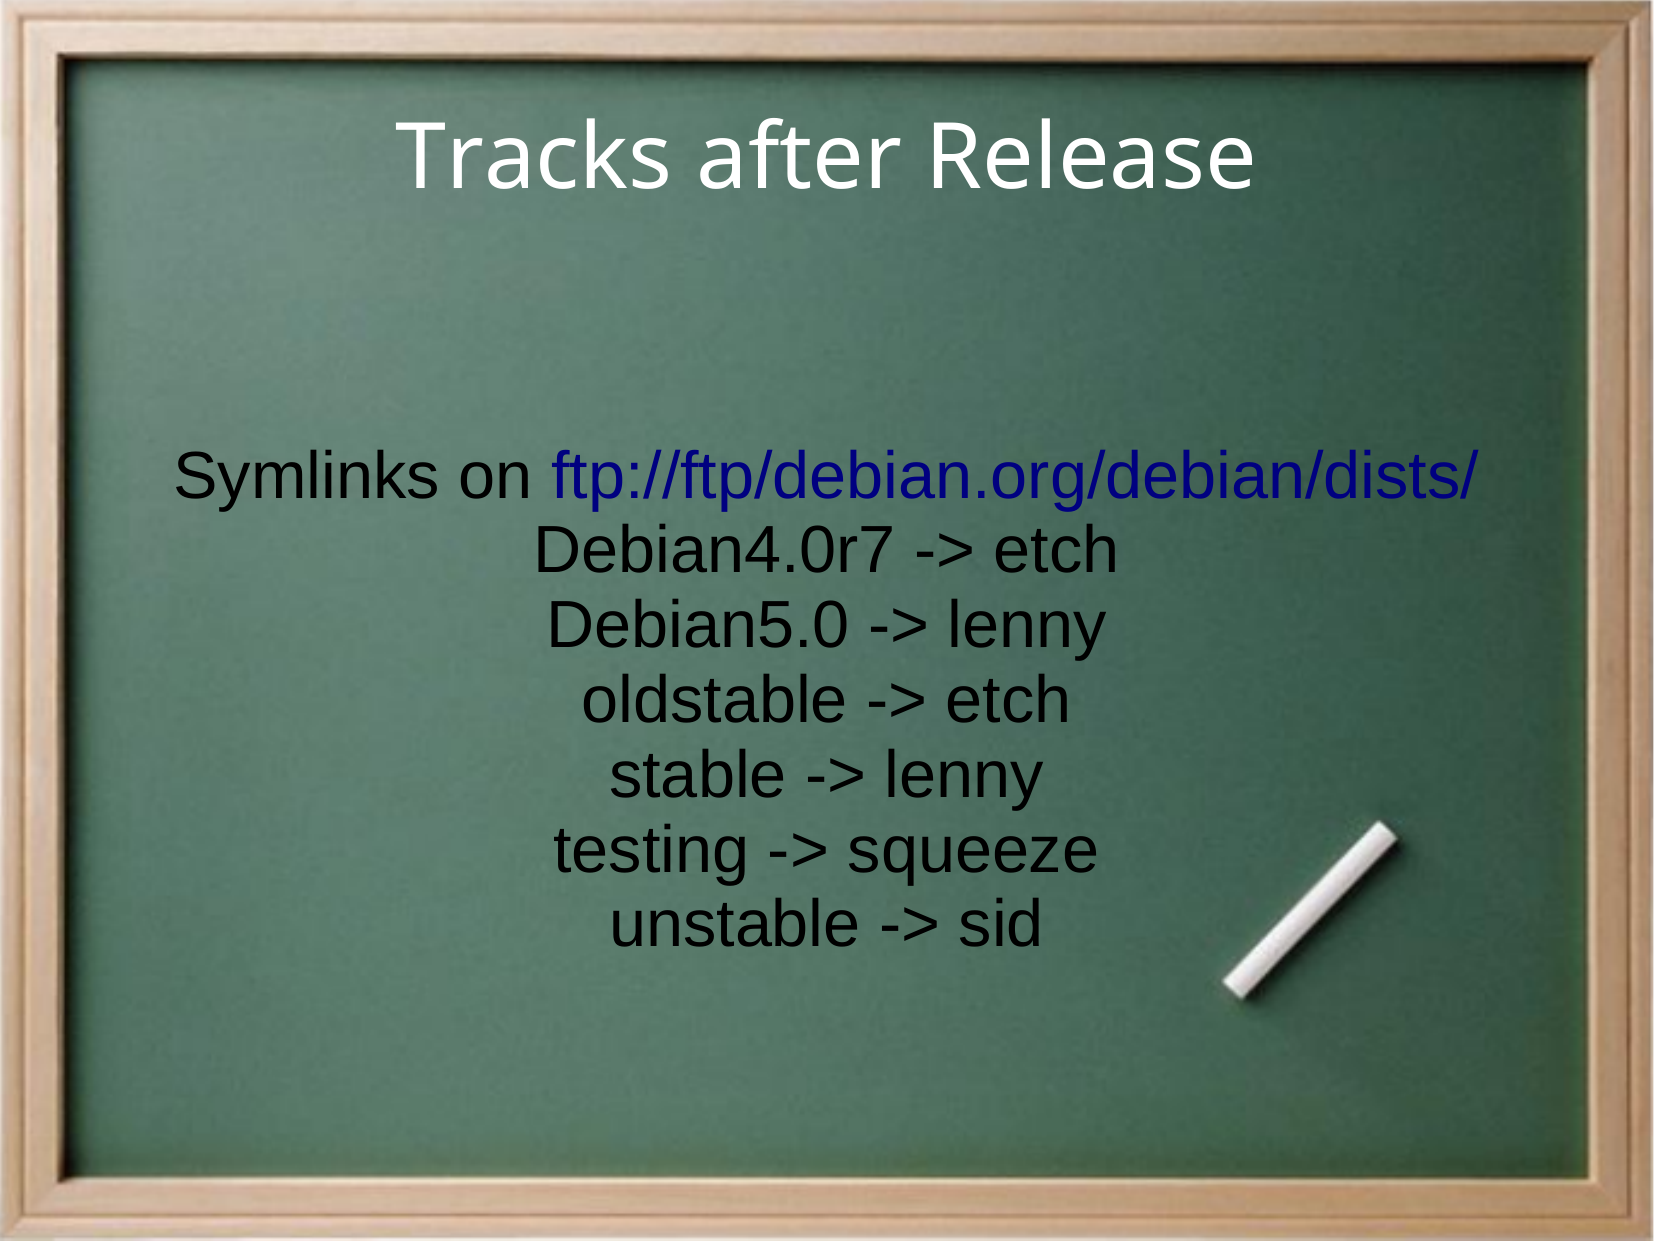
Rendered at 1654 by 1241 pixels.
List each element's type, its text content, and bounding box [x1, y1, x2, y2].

subtitle Symlinks on ftp://ftp/debian.org/debian/dists/ Debian4.0r7 -> etch Debian5.0 -> lenny oldstable -> etch stable -> lenny testing -> squeeze unstable -> sid [82, 297, 1571, 1102]
title Tracks after Release [82, 56, 1571, 250]
picture [0, 0, 1654, 1241]
